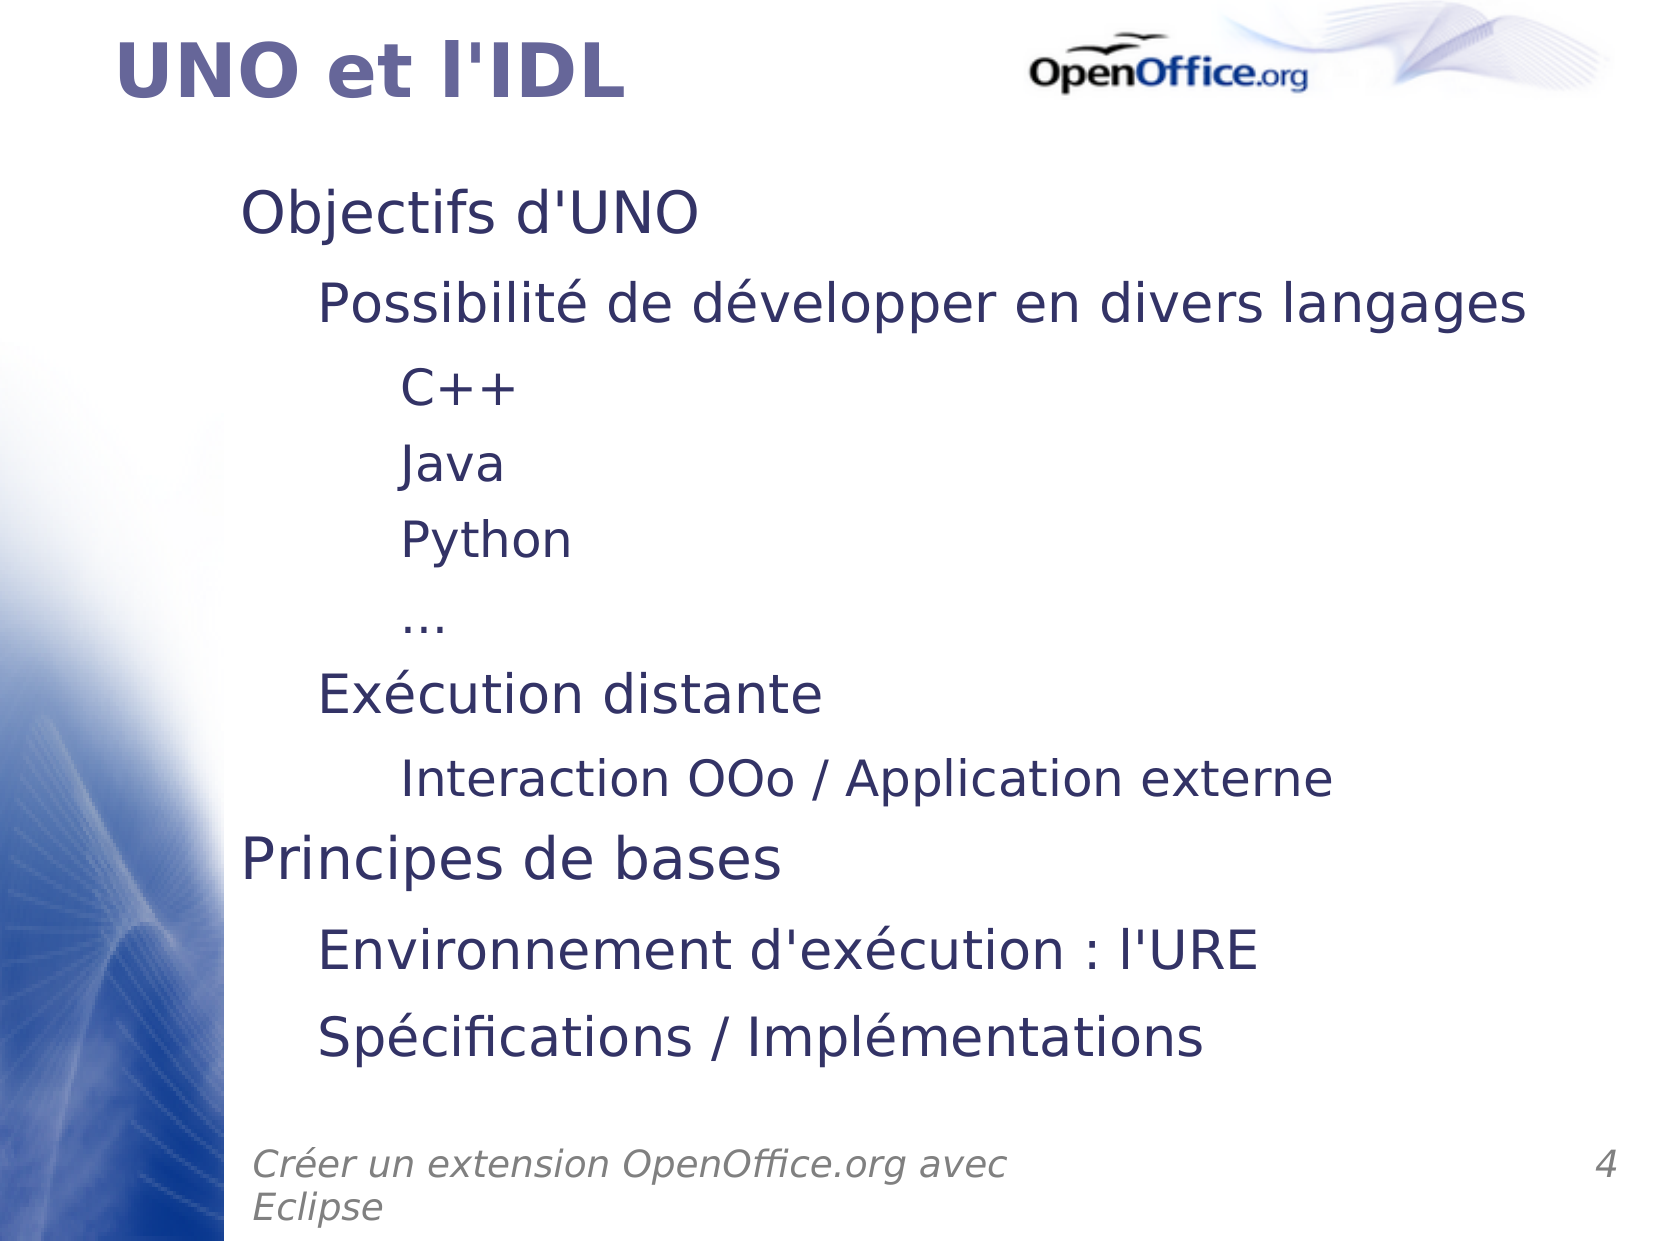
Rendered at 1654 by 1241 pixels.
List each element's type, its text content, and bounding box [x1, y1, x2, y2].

list Objectifs d'UNO Possibilité de développer en divers langages C++ Java Python ... Exécution distante Interaction OOo / Application externe Principes de bases Environnement d'exécution : l'URE Spécifications / Implémentations [223, 179, 1619, 1133]
picture [1014, 0, 1619, 100]
title UNO et l'IDL [24, 15, 987, 129]
picture [0, 0, 224, 1241]
